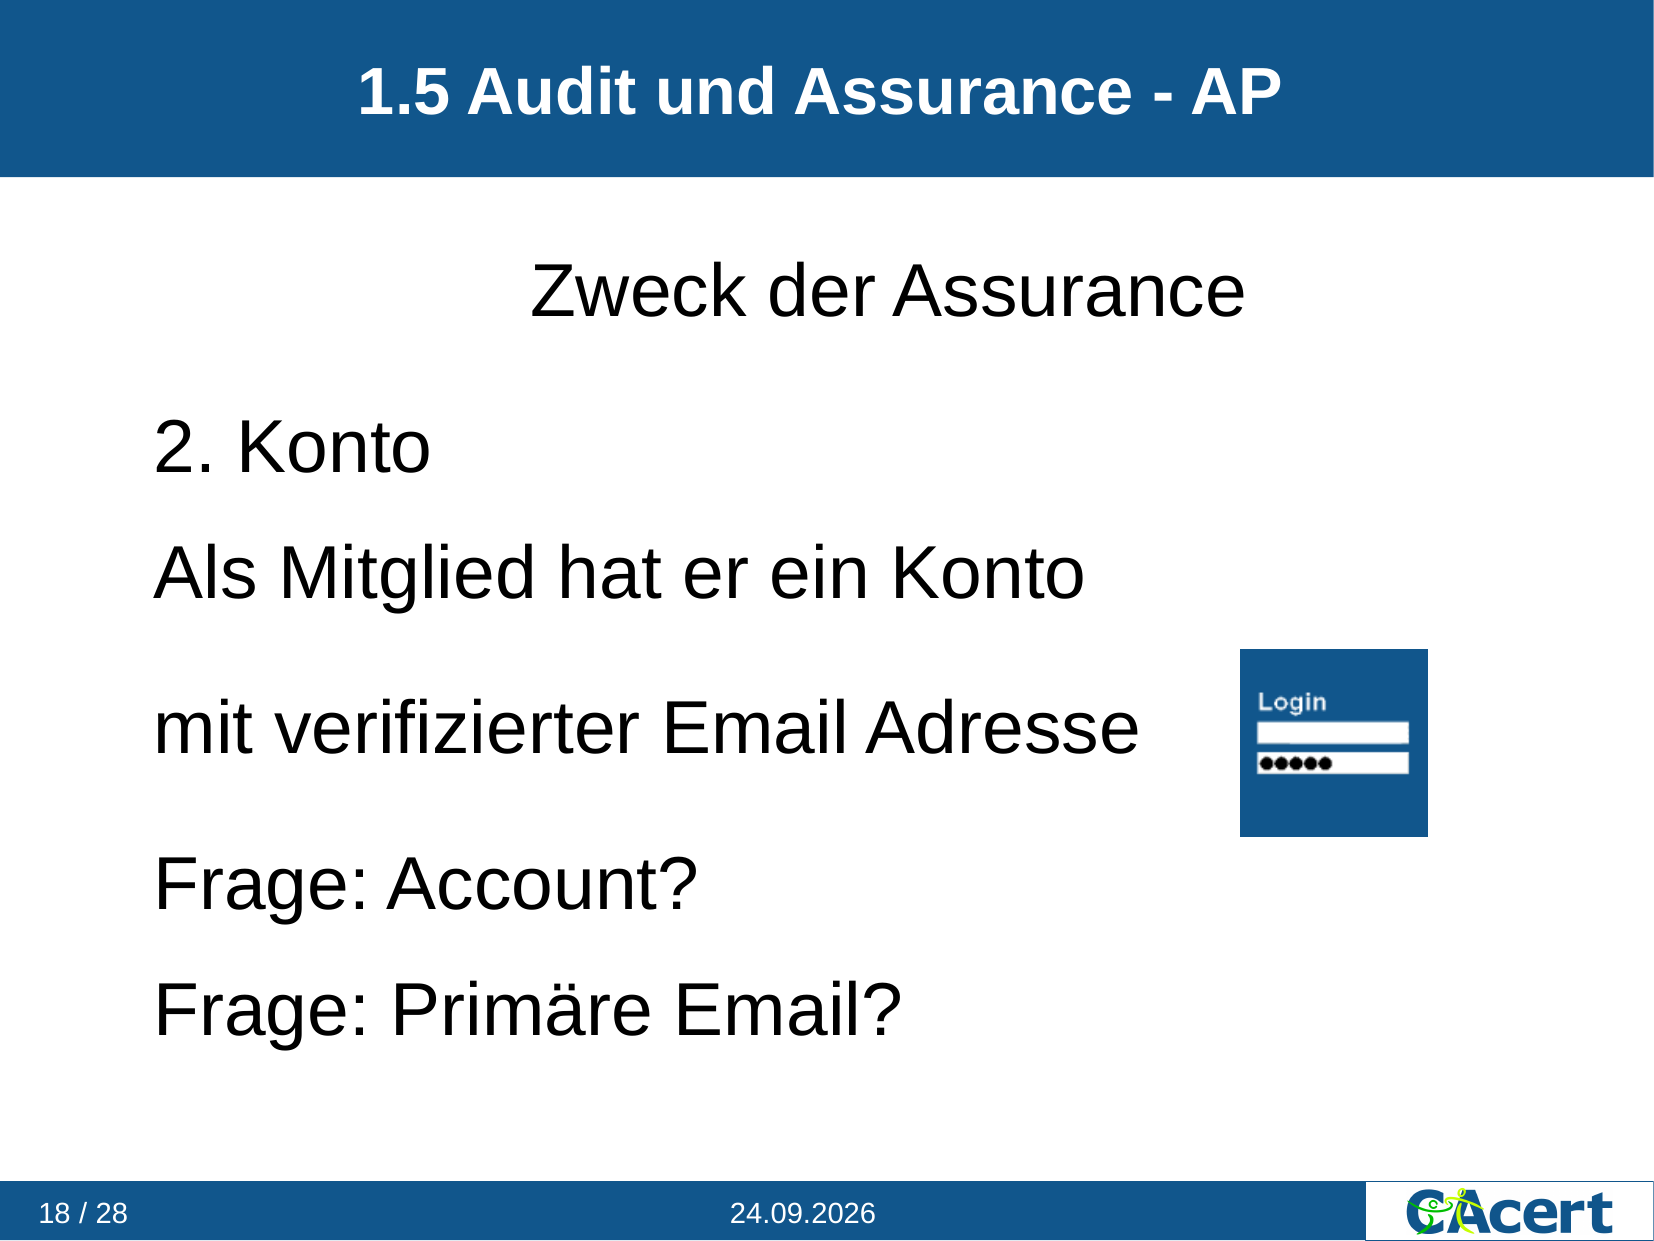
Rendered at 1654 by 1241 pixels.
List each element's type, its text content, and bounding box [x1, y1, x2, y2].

title 1.5 Audit und Assurance - AP [76, 17, 1565, 166]
picture [1240, 649, 1428, 838]
list Zweck der Assurance 2. Konto Als Mitglied hat er ein Konto mit verifizierter Email Adresse Frage: Account? Frage: Primäre Email? [82, 206, 1625, 1065]
picture [1406, 1187, 1613, 1235]
